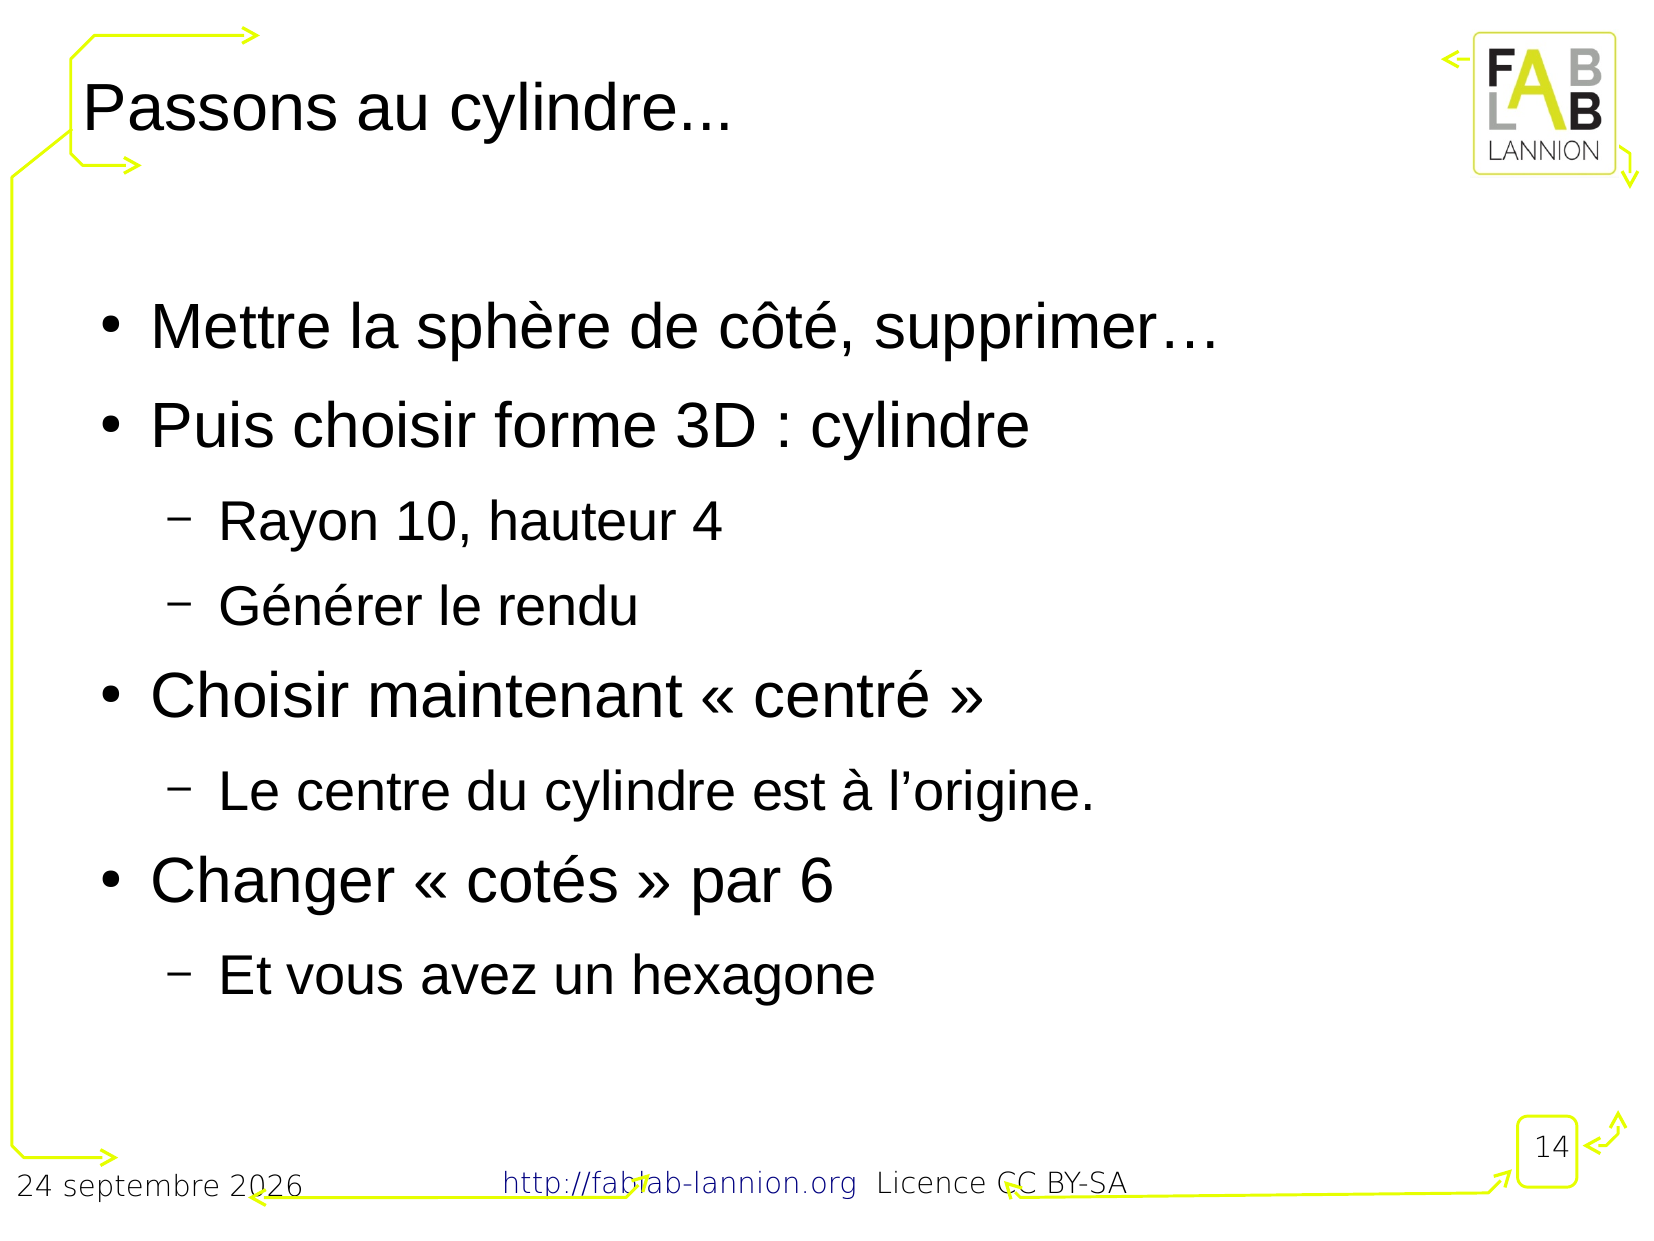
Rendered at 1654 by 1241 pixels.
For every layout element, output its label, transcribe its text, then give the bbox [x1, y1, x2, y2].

list Mettre la sphère de côté, supprimer… Puis choisir forme 3D : cylindre Rayon 10, hauteur 4 Générer le rendu Choisir maintenant « centré » Le centre du cylindre est à l’origine. Changer « cotés » par 6 Et vous avez un hexagone [82, 290, 1571, 1010]
picture [1470, 29, 1619, 178]
title Passons au cylindre... [82, 49, 1441, 166]
